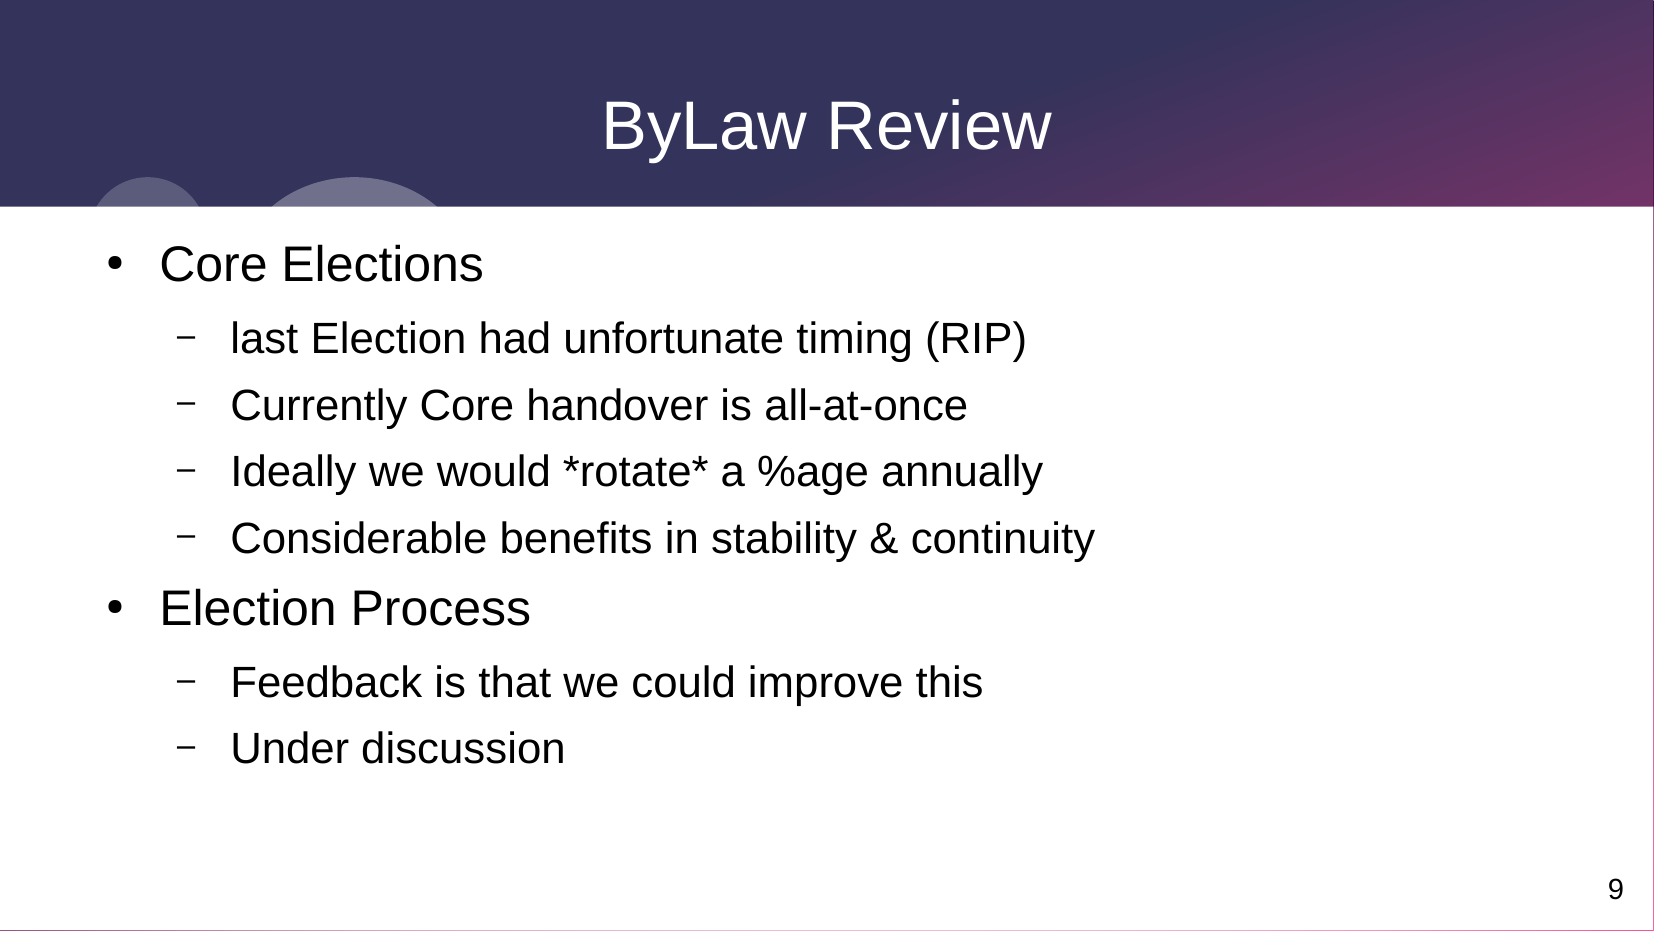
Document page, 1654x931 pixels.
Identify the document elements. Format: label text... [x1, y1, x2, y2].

title ByLaw Review [88, 44, 1565, 207]
list Core Elections last Election had unfortunate timing (RIP) Currently Core handover is all-at-once Ideally we would *rotate* a %age annually Considerable benefits in stability & continuity Election Process Feedback is that we could improve this Under discussion [88, 236, 1565, 827]
